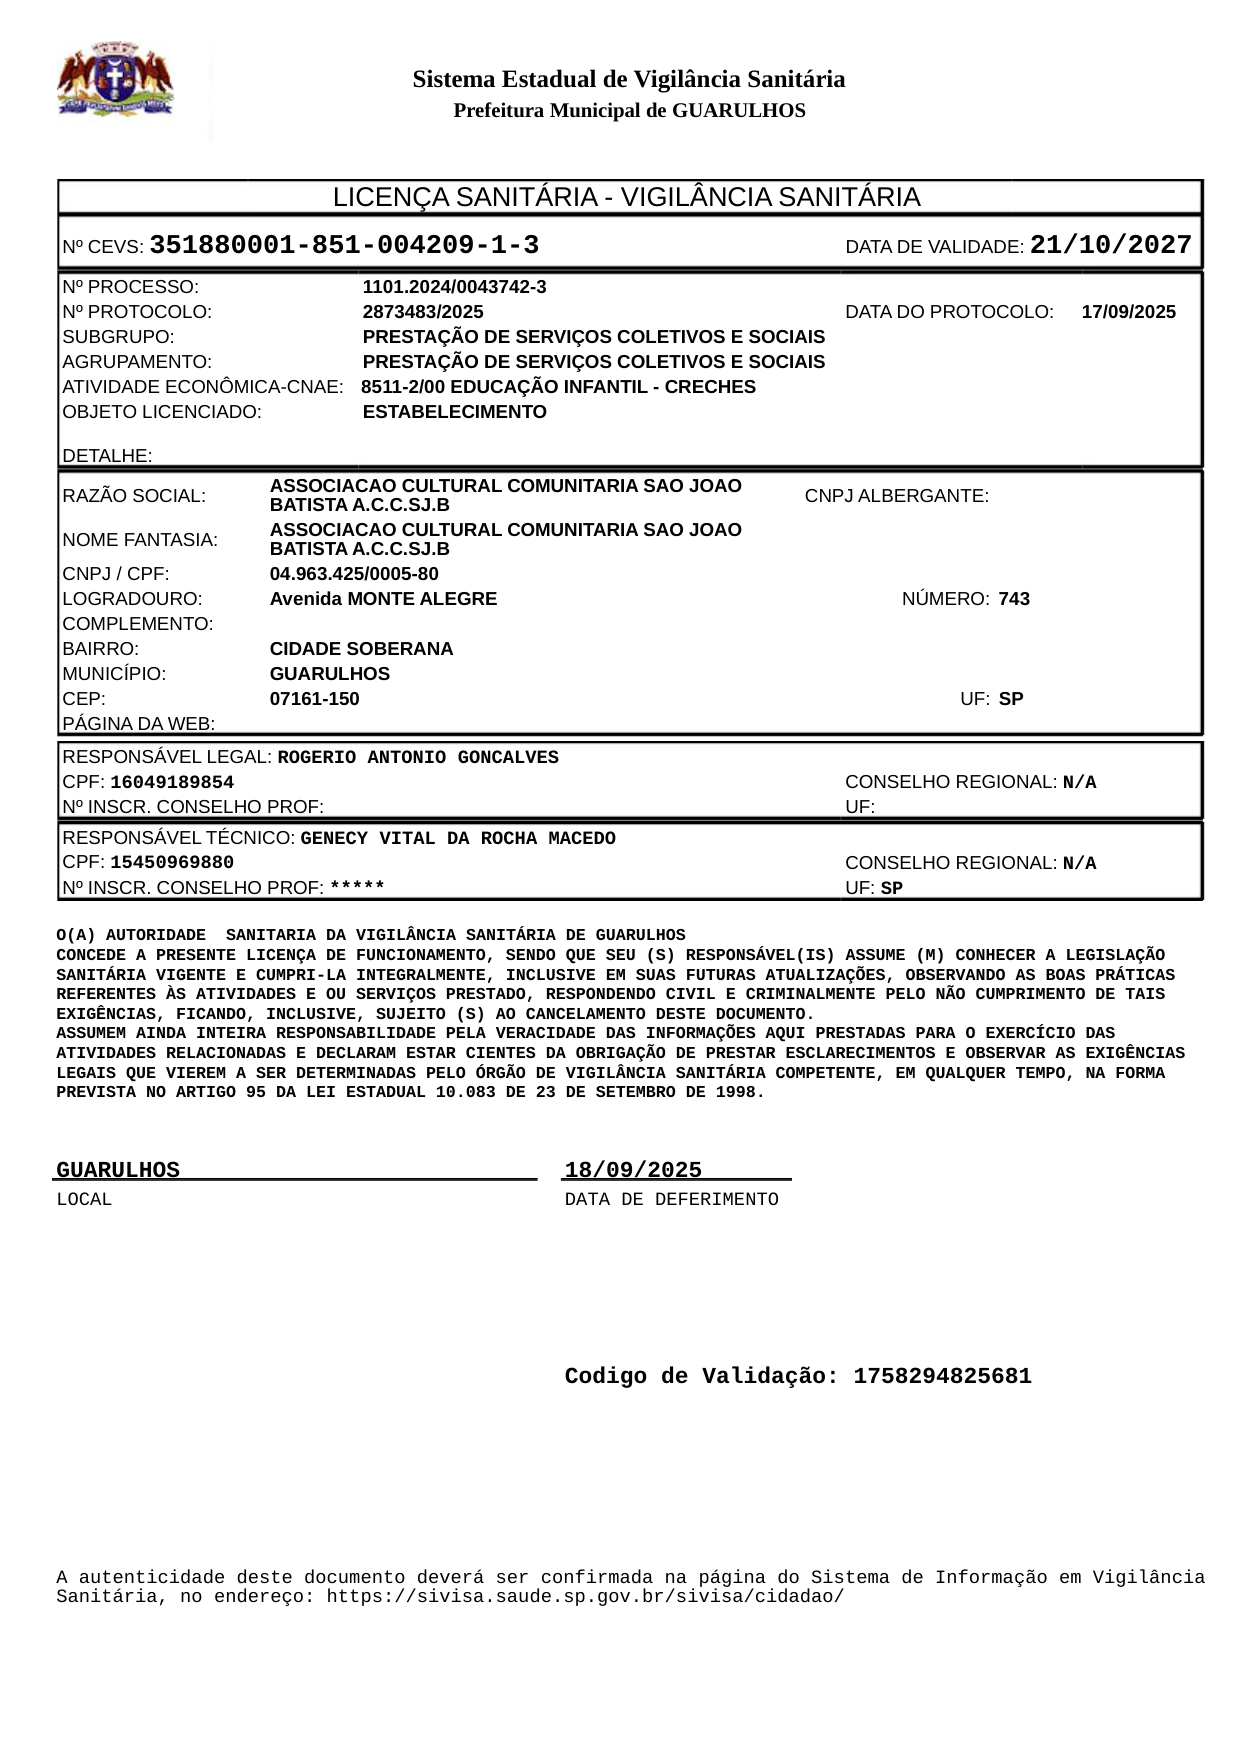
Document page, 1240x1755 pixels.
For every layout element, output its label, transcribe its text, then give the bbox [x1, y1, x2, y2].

text_box LOCAL [56, 1188, 138, 1210]
text_box [57, 179, 1205, 737]
text_box 18/09/2025 [564, 1155, 728, 1182]
text_box ASSOCIACAO CULTURAL COMUNITARIA SAO JOAO BATISTA A.C.C.SJ.B [269, 519, 772, 560]
text_box 04.963.425/0005-80 Avenida MONTE ALEGRE [269, 563, 524, 610]
text_box CNPJ / CPF: LOGRADOURO: COMPLEMENTO: BAIRRO: MUNICÍPIO: CEP: [62, 563, 240, 710]
text_box ATIVIDADE ECONÔMICA-CNAE: 8511-2/00 EDUCAÇÃO INFANTIL - CRECHES [62, 376, 785, 398]
text_box UF: SP [845, 876, 929, 899]
text_box Prefeitura Municipal de GUARULHOS [453, 98, 833, 122]
text_box DATA DE DEFERIMENTO [564, 1188, 804, 1210]
text_box Nº CEVS: 351880001-851-004209-1-3 [62, 228, 565, 260]
text_box CONSELHO REGIONAL: N/A [845, 851, 1122, 874]
text_box RESPONSÁVEL TÉCNICO: GENECY VITAL DA ROCHA MACEDO CPF: 15450969880 [62, 826, 643, 873]
text_box CONCEDE A PRESENTE LICENÇA DE FUNCIONAMENTO, SENDO QUE SEU (S) RESPONSÁVEL(IS) ASSUME (M) CONHECER A LEGISLAÇÃO SANITÁRIA VIGENTE E CUMPRI-LA INTEGRALMENTE, INCLUSIVE EM SUAS FUTURAS ATUALIZAÇÕES, OBSERVANDO AS BOAS PRÁTICAS REFERENTES ÀS ATIVIDADES E OU SERVIÇOS PRESTADO, RESPONDENDO CIVIL E CRIMINALMENTE PELO NÃO CUMPRIMENTO DE TAIS EXIGÊNCIAS, FICANDO, INCLUSIVE, SUJEITO (S) AO CANCELAMENTO DESTE DOCUMENTO. ASSUMEM AINDA INTEIRA RESPONSABILIDADE PELA VERACIDADE DAS INFORMAÇÕES AQUI PRESTADAS PARA O EXERCÍCIO DAS ATIVIDADES RELACIONADAS E DECLARAM ESTAR CIENTES DA OBRIGAÇÃO DE PRESTAR ESCLARECIMENTOS E OBSERVAR AS EXIGÊNCIAS LEGAIS QUE VIEREM A SER DETERMINADAS PELO ÓRGÃO DE VIGILÂNCIA SANITÁRIA COMPETENTE, EM QUALQUER TEMPO, NA FORMA PREVISTA NO ARTIGO 95 DA LEI ESTADUAL 10.083 DE 23 DE SETEMBRO DE 1998. [56, 944, 1212, 1101]
text_box CONSELHO REGIONAL: N/A [845, 771, 1122, 793]
text_box DETALHE: [62, 445, 180, 467]
text_box NÚMERO: 743 [902, 588, 1056, 610]
text_box CNPJ ALBERGANTE: [805, 485, 1016, 507]
text_box A autenticidade deste documento deverá ser confirmada na página do Sistema de Informação em Vigilância Sanitária, no endereço: https://sivisa.saude.sp.gov.br/sivisa/cidadao/ [56, 1566, 1229, 1607]
text_box PÁGINA DA WEB: [62, 713, 243, 735]
text_box UF: [845, 796, 901, 818]
text_box OBJETO LICENCIADO: [62, 401, 288, 423]
text_box AGRUPAMENTO: [62, 351, 240, 373]
text_box ASSOCIACAO CULTURAL COMUNITARIA SAO JOAO BATISTA A.C.C.SJ.B [269, 475, 772, 516]
text_box ESTABELECIMENTO [363, 401, 575, 423]
text_box [57, 41, 214, 142]
text_box UF: SP [960, 688, 1049, 710]
text_box Nº PROCESSO: Nº PROTOCOLO: SUBGRUPO: [62, 276, 238, 348]
text_box Sistema Estadual de Vigilância Sanitária [412, 65, 873, 93]
text_box RESPONSÁVEL LEGAL: ROGERIO ANTONIO GONCALVES CPF: 16049189854 [62, 746, 585, 793]
text_box [57, 741, 1205, 901]
text_box DATA DE VALIDADE: 21/10/2027 [845, 228, 1223, 260]
text_box DATA DO PROTOCOLO: 17/09/2025 [845, 301, 1206, 323]
text_box LICENÇA SANITÁRIA - VIGILÂNCIA SANITÁRIA [332, 181, 953, 212]
text_box CIDADE SOBERANA GUARULHOS 07161-150 [269, 638, 480, 710]
text_box RAZÃO SOCIAL: [62, 485, 232, 507]
text_box NOME FANTASIA: [62, 528, 246, 550]
text_box GUARULHOS [56, 1155, 205, 1182]
text_box Nº INSCR. CONSELHO PROF: ***** [62, 876, 411, 899]
text_box Codigo de Validação: 1758294825681 [564, 1361, 1058, 1388]
text_box 1101.2024/0043742-3 2873483/2025 PRESTAÇÃO DE SERVIÇOS COLETIVOS E SOCIAIS PRESTAÇÃO DE SERVIÇOS COLETIVOS E SOCIAIS [362, 276, 853, 373]
text_box O(A) AUTORIDADE SANITARIA DA VIGILÂNCIA SANITÁRIA DE GUARULHOS [56, 924, 712, 944]
text_box Nº INSCR. CONSELHO PROF: [62, 796, 350, 818]
